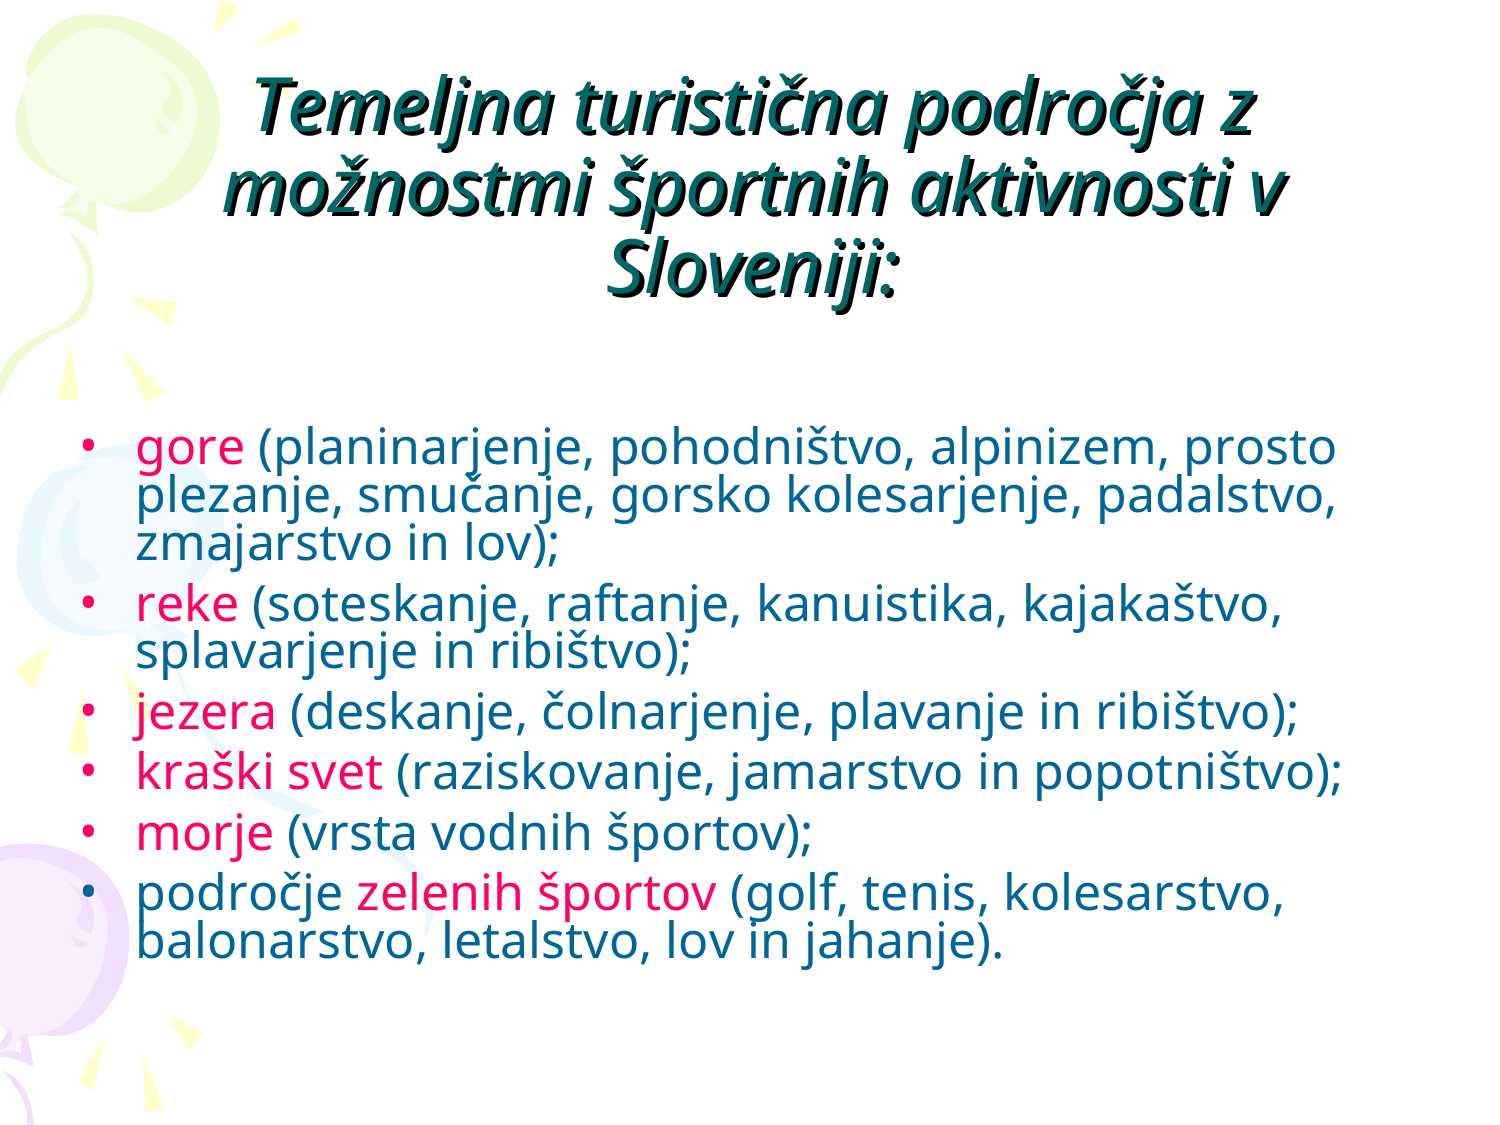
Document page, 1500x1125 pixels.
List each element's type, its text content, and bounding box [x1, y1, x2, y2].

title Temeljna turistična področja z možnostmi športnih aktivnosti v Sloveniji: [76, 101, 1430, 318]
list gore (planinarjenje, pohodništvo, alpinizem, prosto plezanje, smučanje, gorsko kolesarjenje, padalstvo, zmajarstvo in lov); reke (soteskanje, raftanje, kanuistika, kajakaštvo, splavarjenje in ribištvo); jezera (deskanje, čolnarjenje, plavanje in ribištvo); kraški svet (raziskovanje, jamarstvo in popotništvo); morje (vrsta vodnih športov); področje zelenih športov (golf, tenis, kolesarstvo, balonarstvo, letalstvo, lov in jahanje). [64, 338, 1415, 1088]
